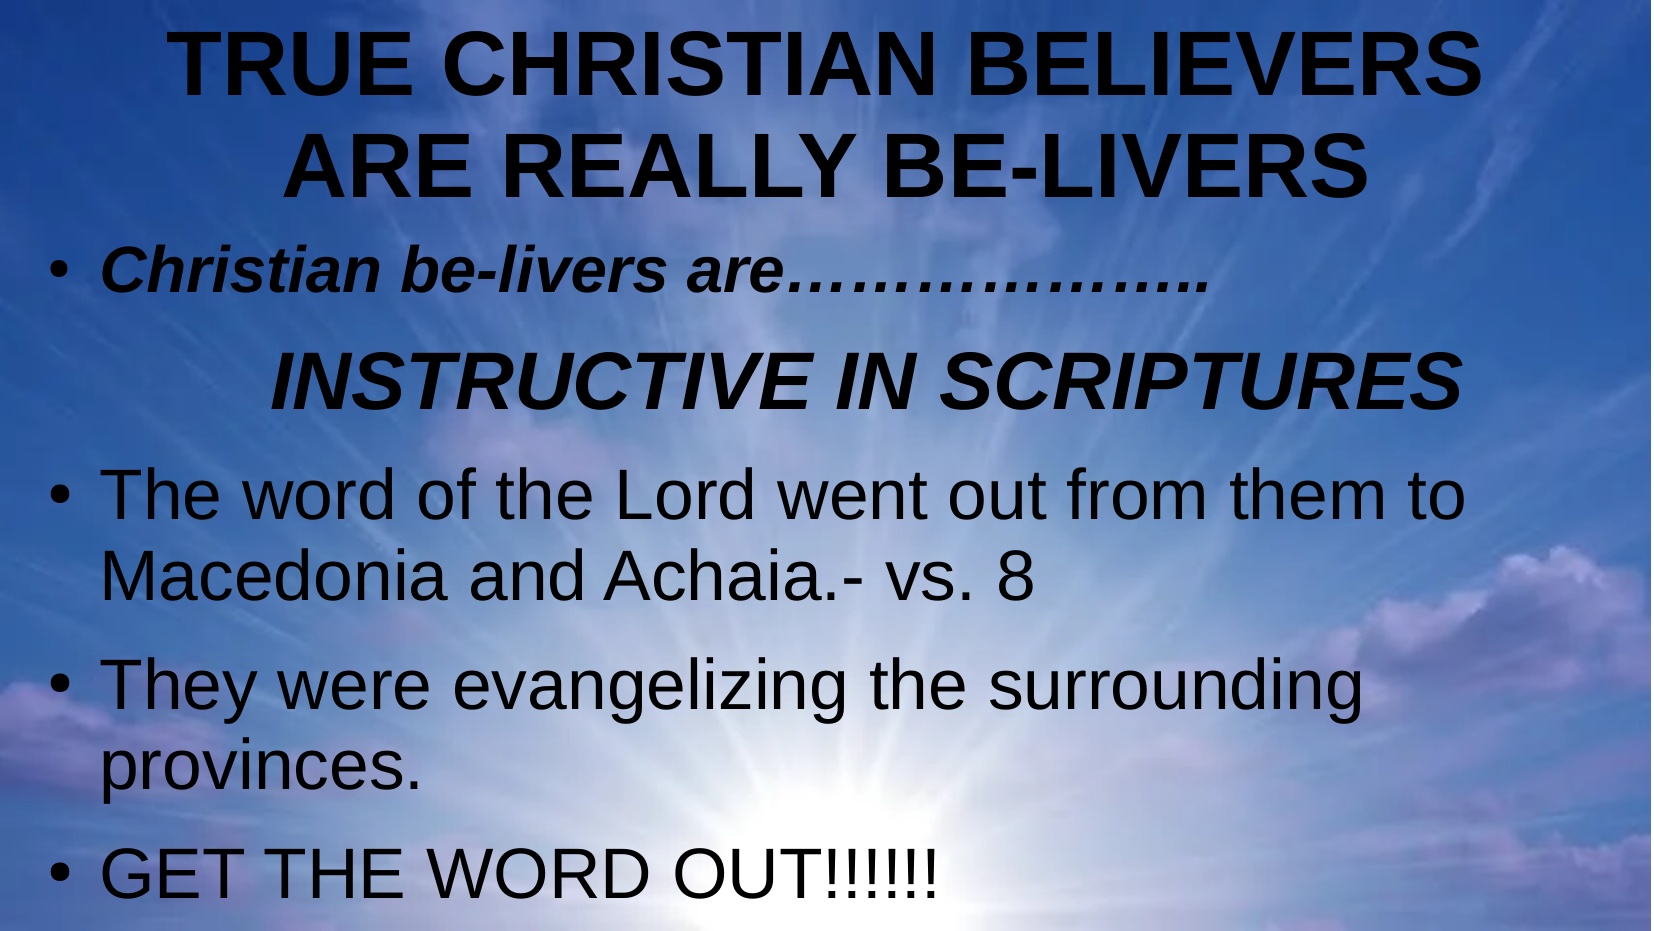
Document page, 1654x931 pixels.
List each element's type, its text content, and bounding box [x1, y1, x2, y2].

picture [0, 0, 1651, 931]
title TRUE CHRISTIAN BELIEVERS ARE REALLY BE-LIVERS [82, 12, 1571, 218]
list Christian be-livers are……………….. INSTRUCTIVE IN SCRIPTURES The word of the Lord went out from them to Macedonia and Achaia.- vs. 8 They were evangelizing the surrounding provinces. GET THE WORD OUT!!!!!! [30, 233, 1636, 916]
